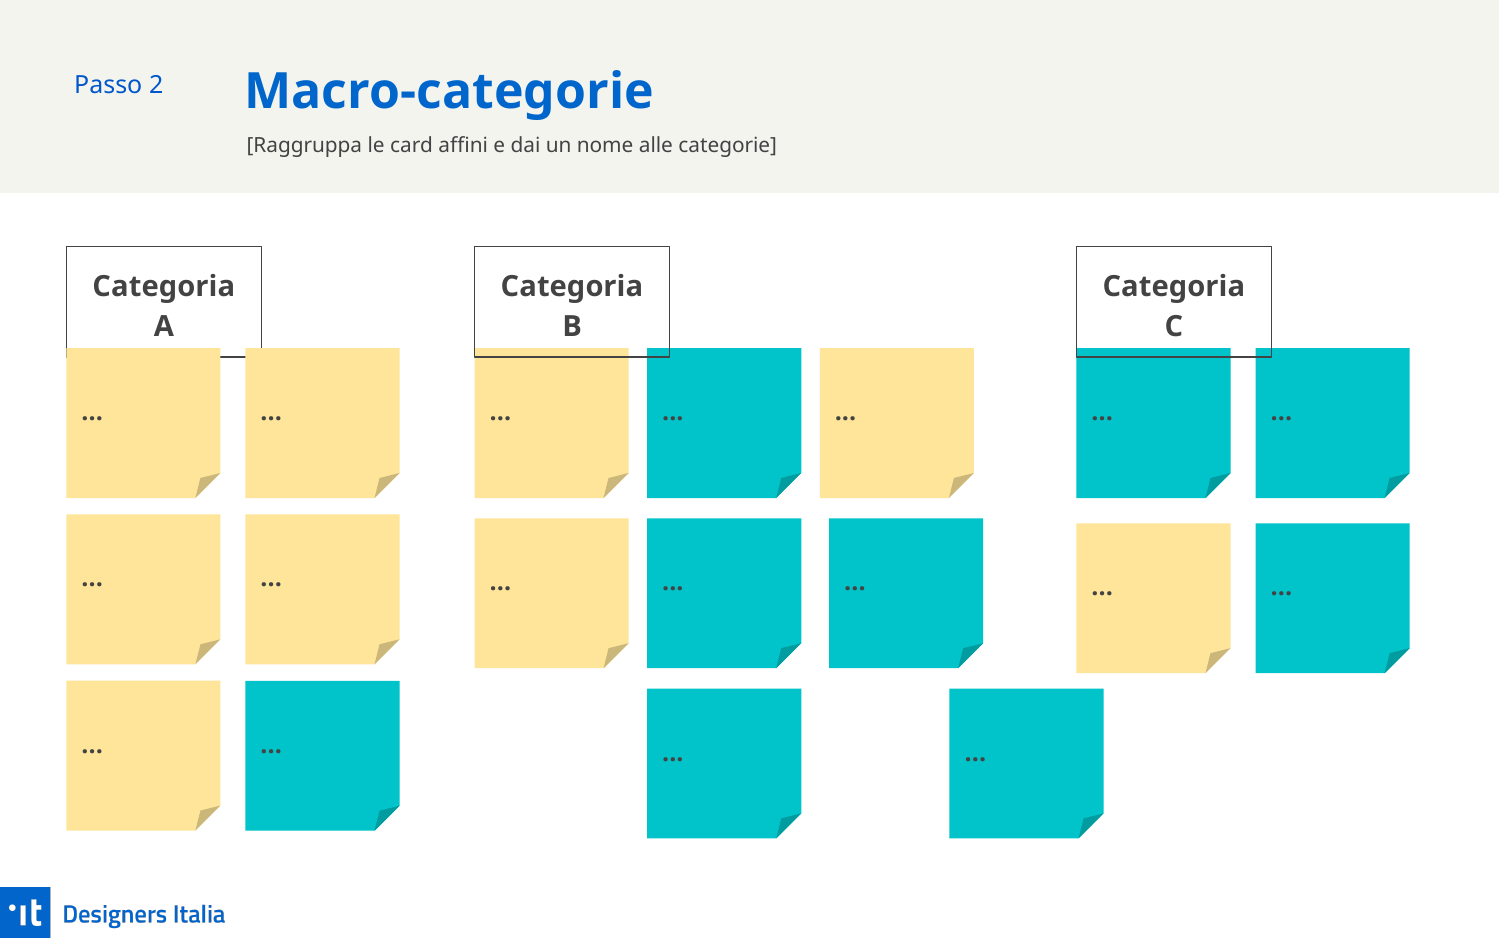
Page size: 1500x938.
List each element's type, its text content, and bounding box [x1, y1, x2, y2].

text_box Categoria B [474, 246, 670, 358]
text_box ... [474, 518, 629, 669]
text_box ... [245, 514, 400, 665]
text_box ... [829, 518, 984, 669]
text_box ... [1076, 358, 1231, 499]
text_box ... [647, 688, 802, 839]
text_box ... [647, 348, 802, 499]
picture [0, 887, 238, 938]
text_box Passo 2 [59, 58, 226, 110]
text_box ... [245, 348, 400, 499]
text_box ... [949, 688, 1104, 839]
text_box [0, 0, 1499, 193]
text_box ... [647, 518, 802, 669]
text_box ... [1076, 523, 1231, 674]
text_box Macro-categorie [229, 58, 1418, 120]
text_box ... [66, 514, 221, 665]
text_box ... [66, 348, 221, 499]
text_box ... [245, 680, 400, 831]
text_box Categoria A [66, 246, 262, 358]
text_box ... [474, 358, 629, 499]
text_box ... [1255, 348, 1410, 499]
text_box ... [819, 348, 974, 499]
text_box [Raggruppa le card affini e dai un nome alle categorie] [231, 113, 1102, 165]
text_box ... [1255, 523, 1410, 674]
text_box Categoria C [1076, 246, 1272, 358]
text_box ... [66, 680, 221, 831]
